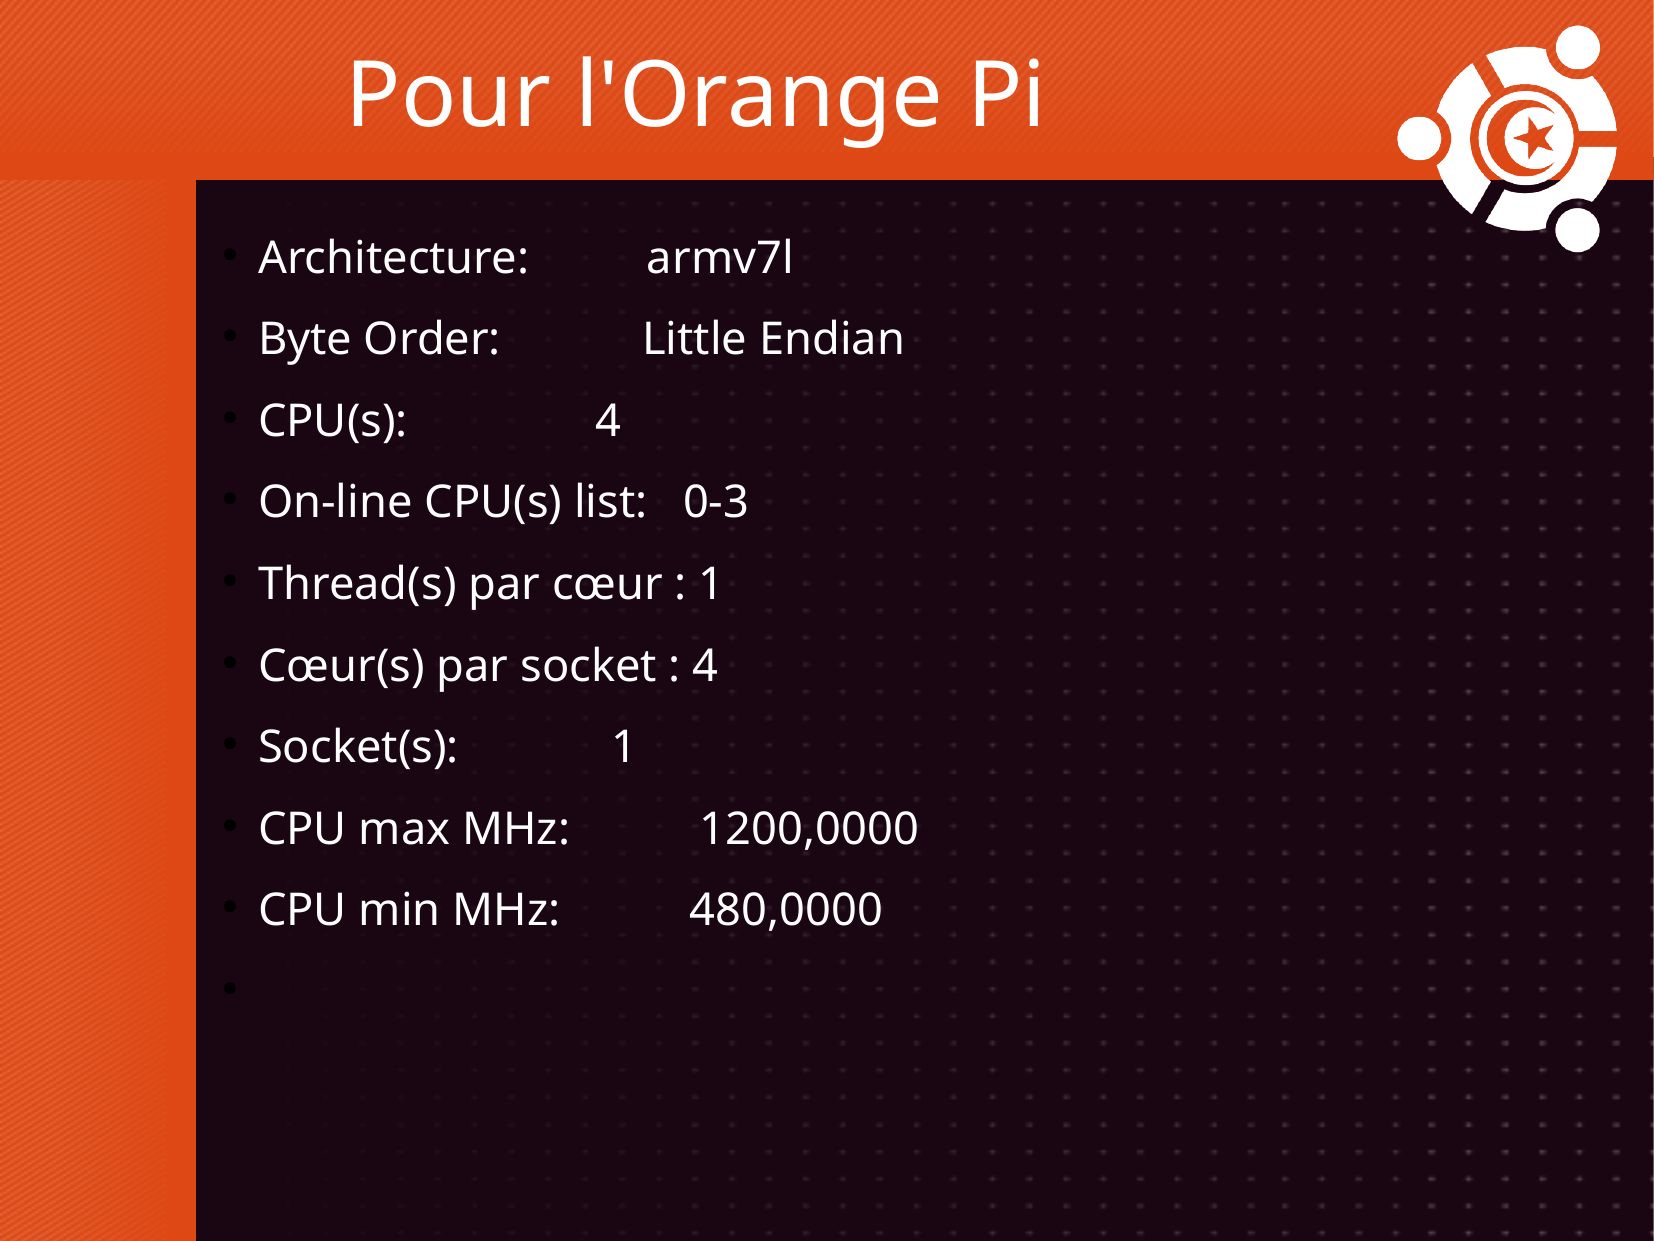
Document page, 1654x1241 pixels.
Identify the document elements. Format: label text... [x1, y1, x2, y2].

title Pour l'Orange Pi [0, 2, 1394, 181]
picture [0, 0, 1654, 1241]
text_box [210, 225, 1639, 945]
